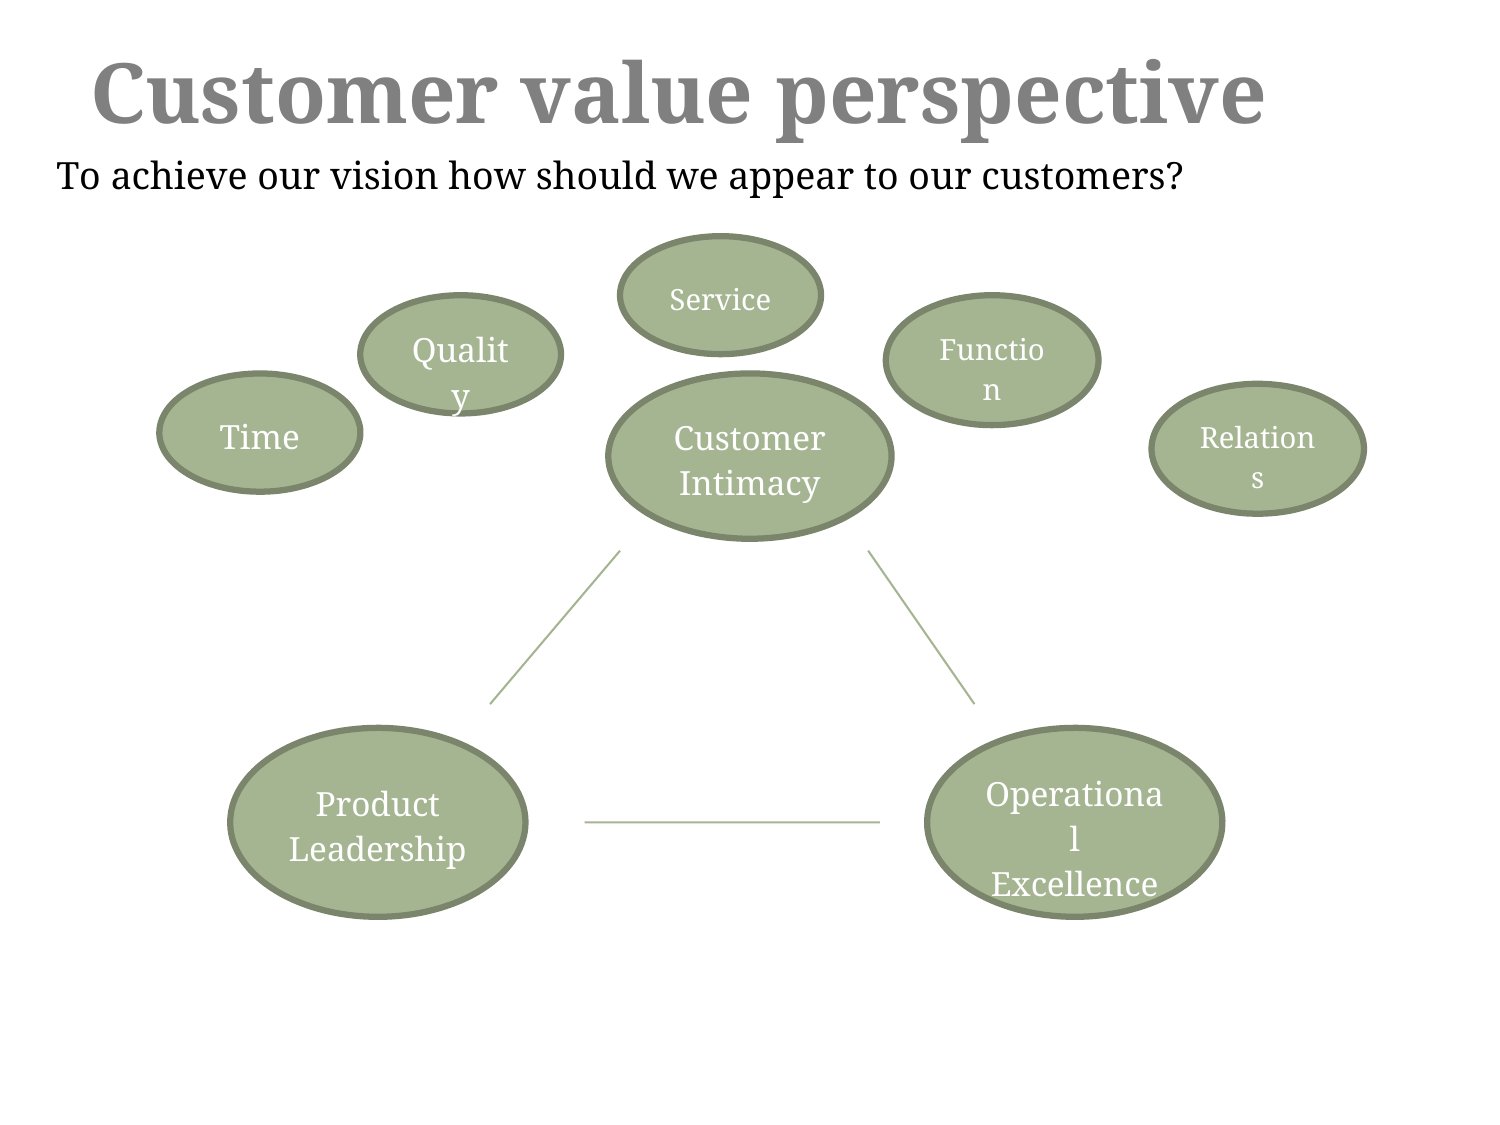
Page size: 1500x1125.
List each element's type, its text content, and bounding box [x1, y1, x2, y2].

text_box Service [620, 236, 822, 355]
text_box Customer Intimacy [608, 373, 892, 539]
text_box Operational Excellence [927, 727, 1223, 917]
text_box Relations [1151, 383, 1364, 514]
text_box Function [885, 295, 1099, 426]
list To achieve our vision how should we appear to our customers? [41, 137, 1459, 226]
text_box Time [159, 373, 361, 492]
text_box Product Leadership [230, 727, 526, 917]
title Customer value perspective [75, 24, 1425, 225]
text_box Quality [360, 295, 562, 414]
